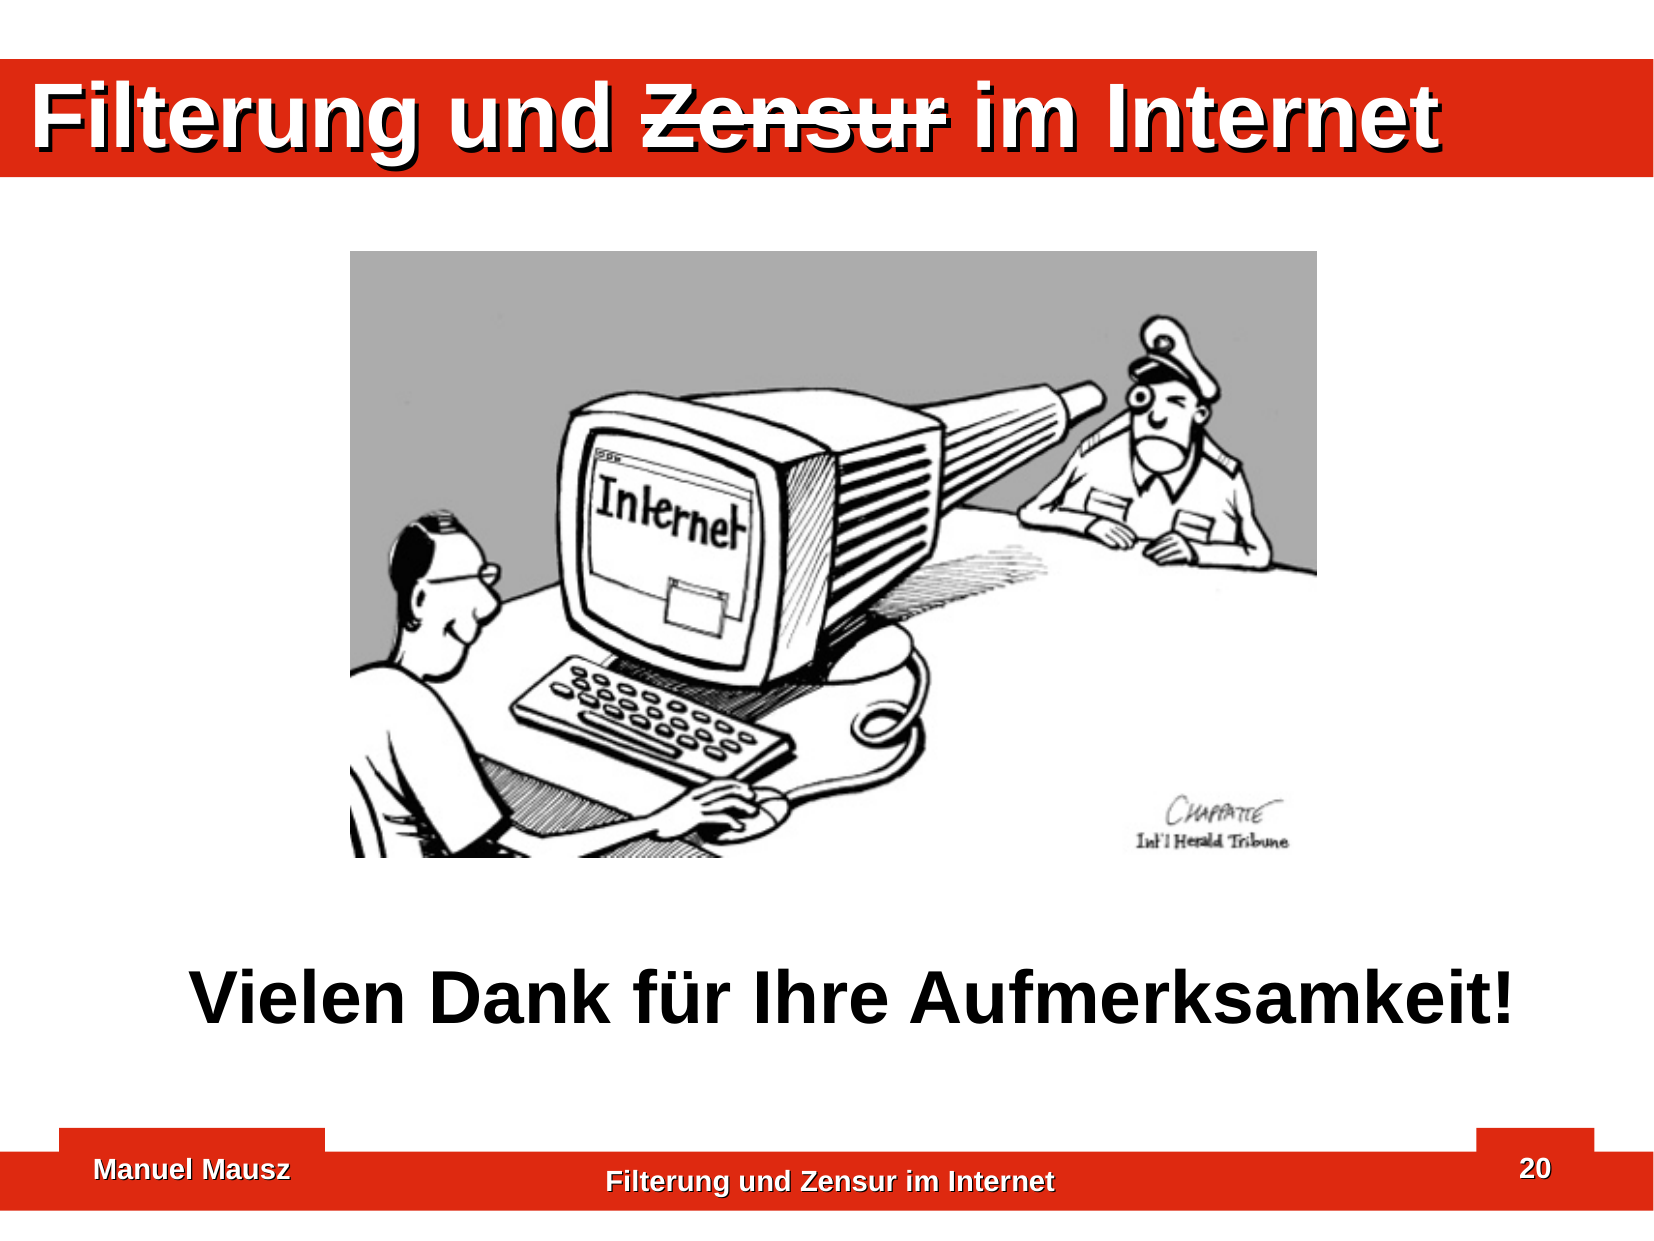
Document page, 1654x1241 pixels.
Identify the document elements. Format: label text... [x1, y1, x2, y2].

title Filterung und Zensur im Internet [29, 64, 1625, 168]
picture [350, 251, 1317, 858]
text_box Vielen Dank für Ihre Aufmerksamkeit! [173, 948, 1547, 1048]
